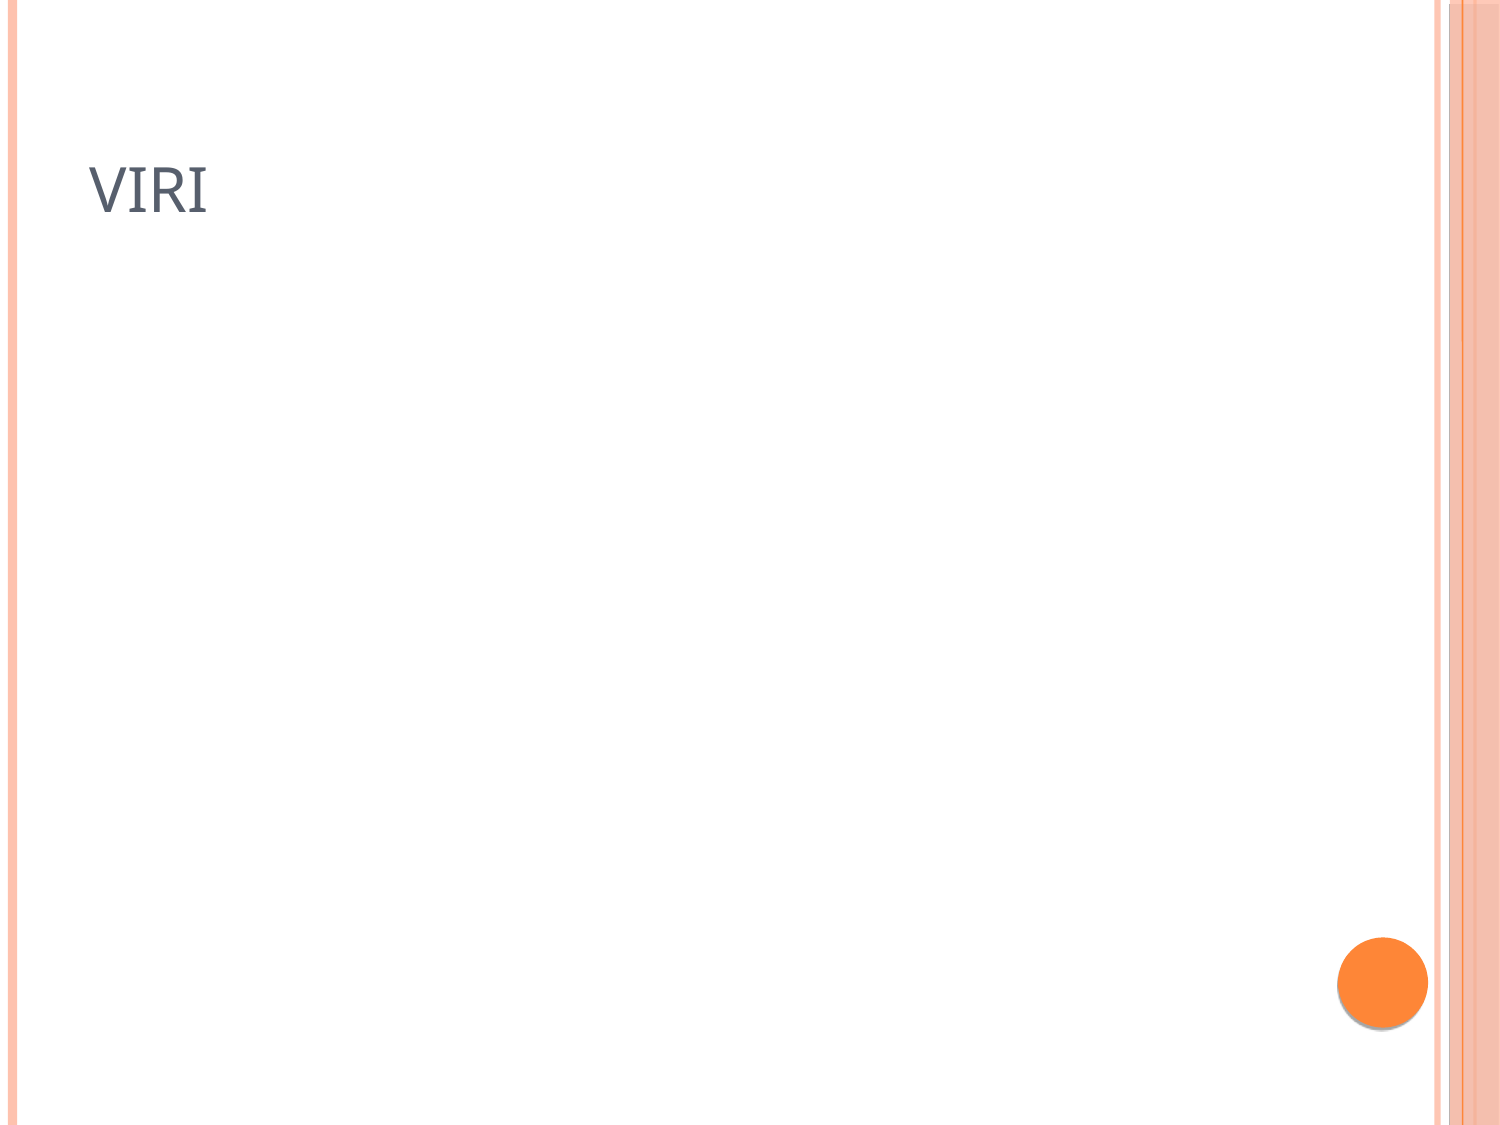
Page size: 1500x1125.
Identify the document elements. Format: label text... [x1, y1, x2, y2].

title VIRI [75, 45, 1300, 233]
